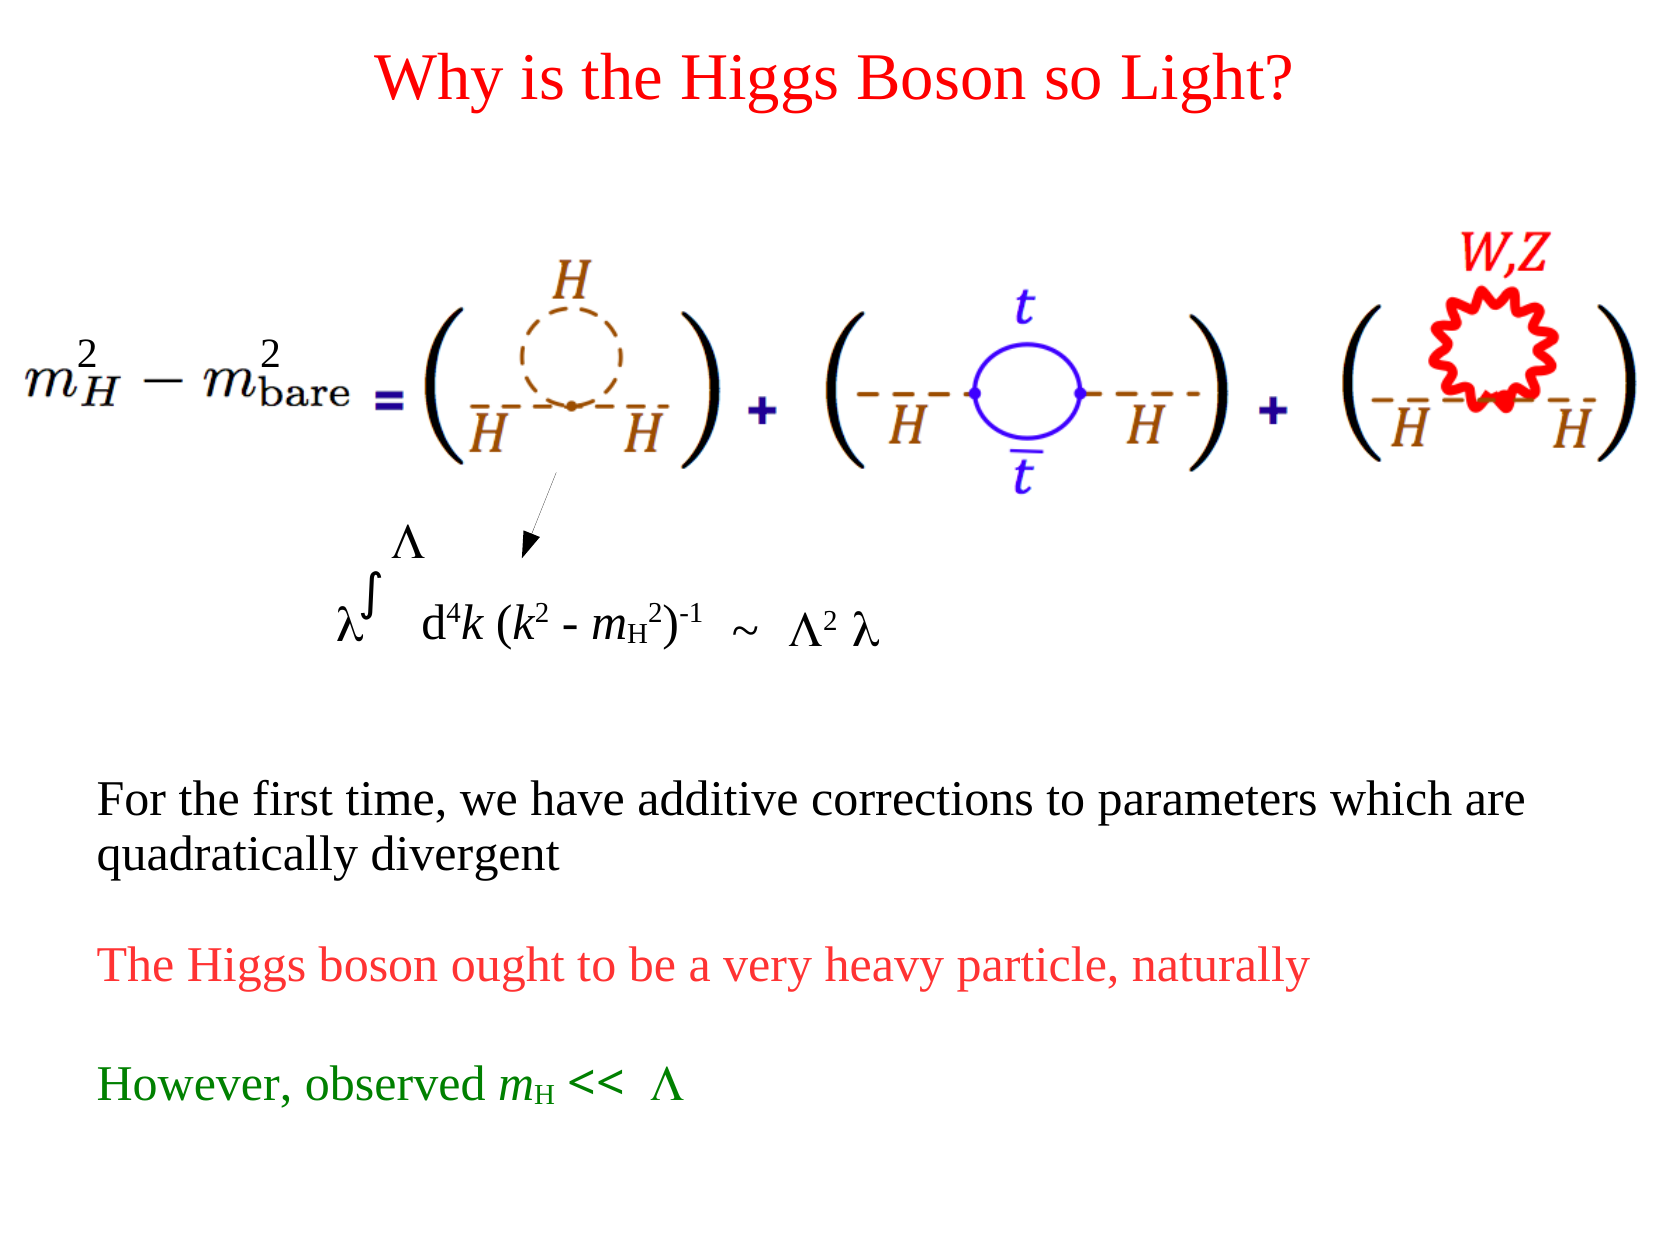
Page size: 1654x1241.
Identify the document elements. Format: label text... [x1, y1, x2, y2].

text_box d4k (k2 - mH2)-1 [421, 594, 704, 669]
text_box λ [336, 607, 364, 658]
text_box ~ [731, 603, 772, 659]
text_box ∫ [358, 556, 426, 688]
text_box Λ2 λ [788, 609, 885, 667]
picture [7, 225, 1648, 526]
title Why is the Higgs Boson so Light? [128, 0, 1541, 172]
text_box 2 [259, 330, 286, 390]
text_box Λ [390, 524, 426, 575]
text_box 2 [76, 330, 102, 390]
text_box For the first time, we have additive corrections to parameters which are quadratically divergent The Higgs boson ought to be a very heavy particle, naturally However, observed mH << Λ [96, 770, 1525, 1123]
